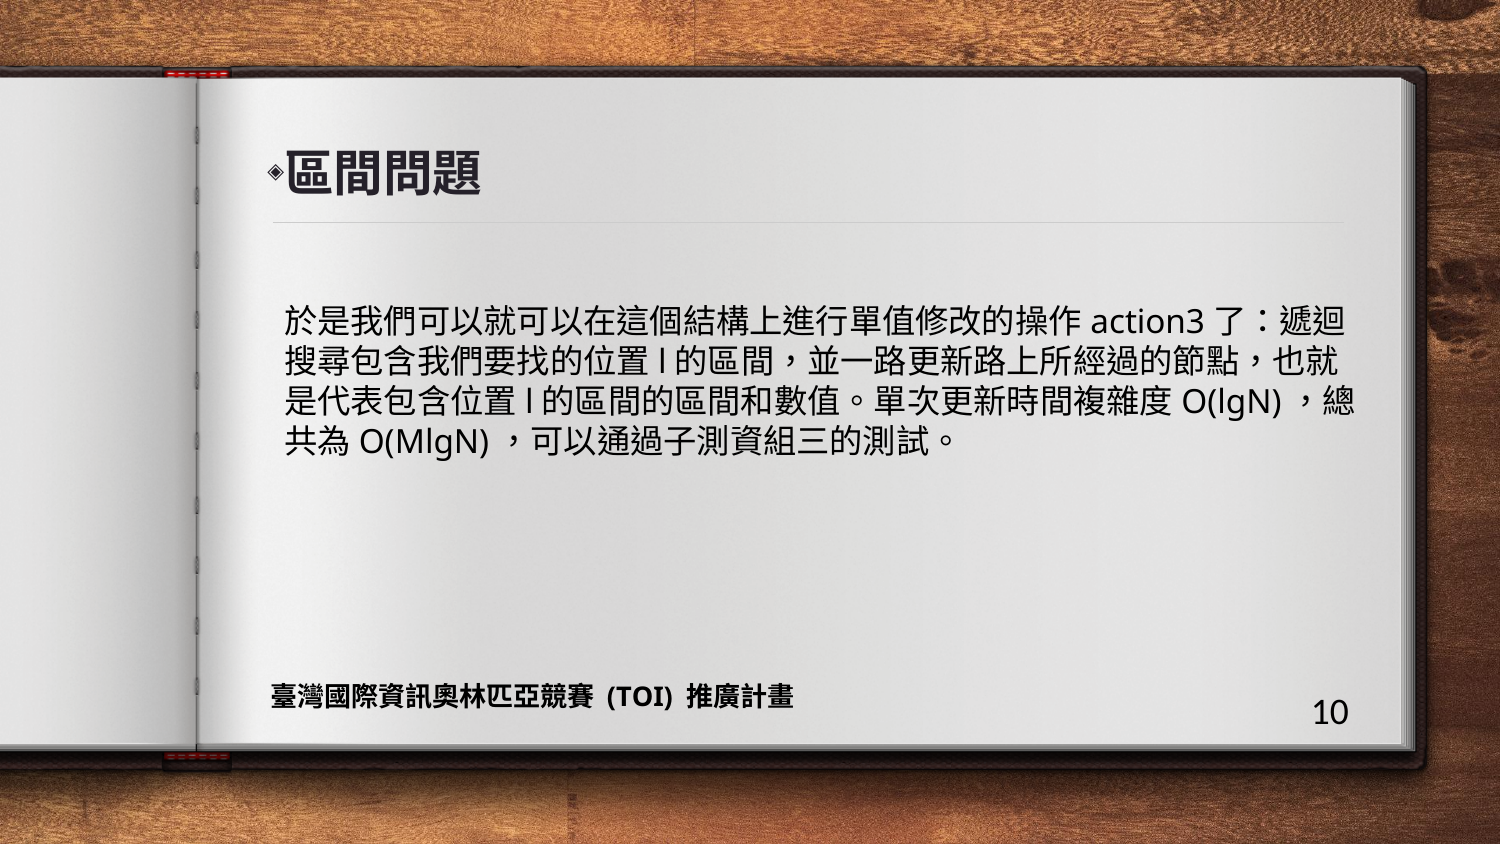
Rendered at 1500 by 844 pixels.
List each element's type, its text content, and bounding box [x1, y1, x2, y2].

text_box [1295, 672, 1386, 737]
list 區間問題 [252, 126, 1194, 216]
text_box 於是我們可以就可以在這個結構上進行單值修改的操作action3了：遞迴搜尋包含我們要找的位置l的區間，並一路更新路上所經過的節點，也就是代表包含位置l的區間的區間和數值。單次更新時間複雜度O(lgN)，總共為O(MlgN)，可以通過子測資組三的測試。 [269, 293, 1386, 470]
